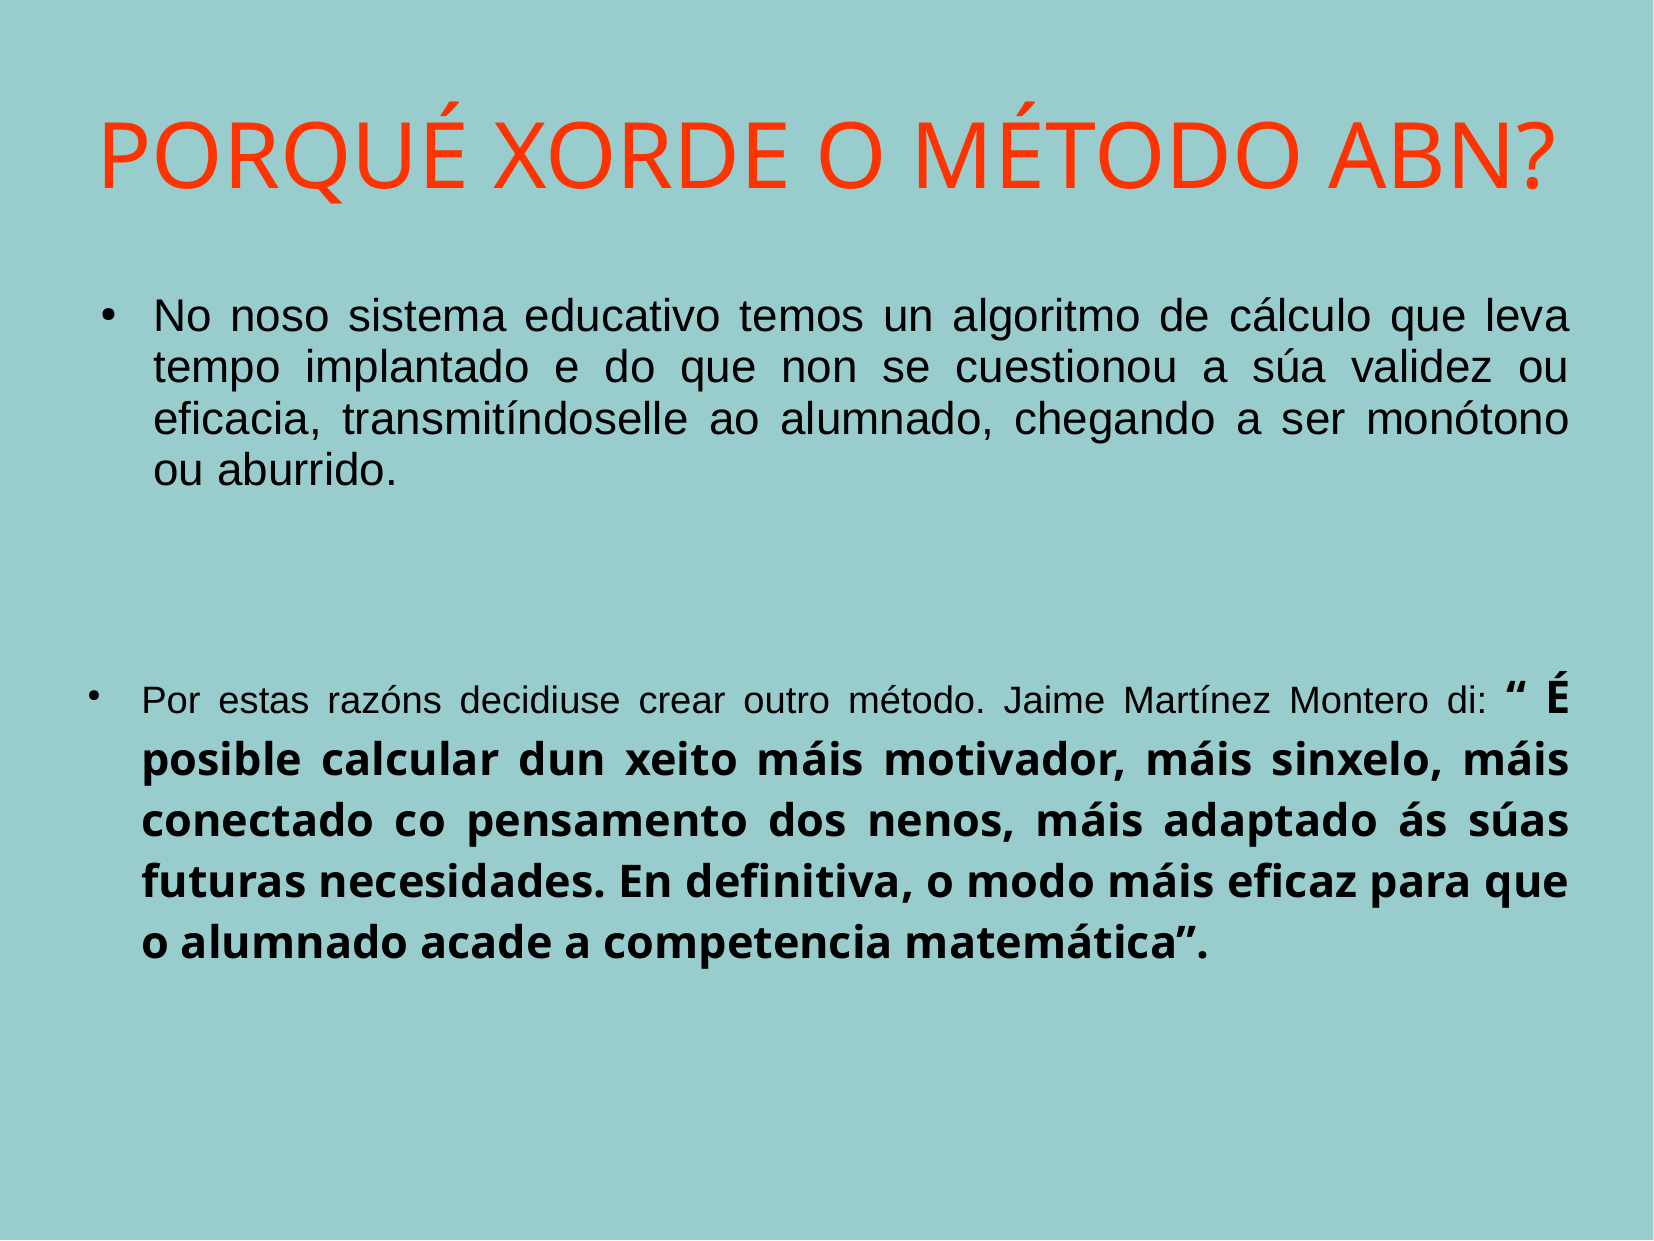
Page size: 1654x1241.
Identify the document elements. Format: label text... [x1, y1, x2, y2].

title PORQUÉ XORDE O MÉTODO ABN? [82, 49, 1571, 257]
list Por estas razóns decidiuse crear outro método. Jaime Martínez Montero di: “ É posible calcular dun xeito máis motivador, máis sinxelo, máis conectado co pensamento dos nenos, máis adaptado ás súas futuras necesidades. En definitiva, o modo máis eficaz para que o alumnado acade a competencia matemática”. [82, 665, 1571, 1009]
list No noso sistema educativo temos un algoritmo de cálculo que leva tempo implantado e do que non se cuestionou a súa validez ou eficacia, transmitíndoselle ao alumnado, chegando a ser monótono ou aburrido. [82, 290, 1571, 634]
